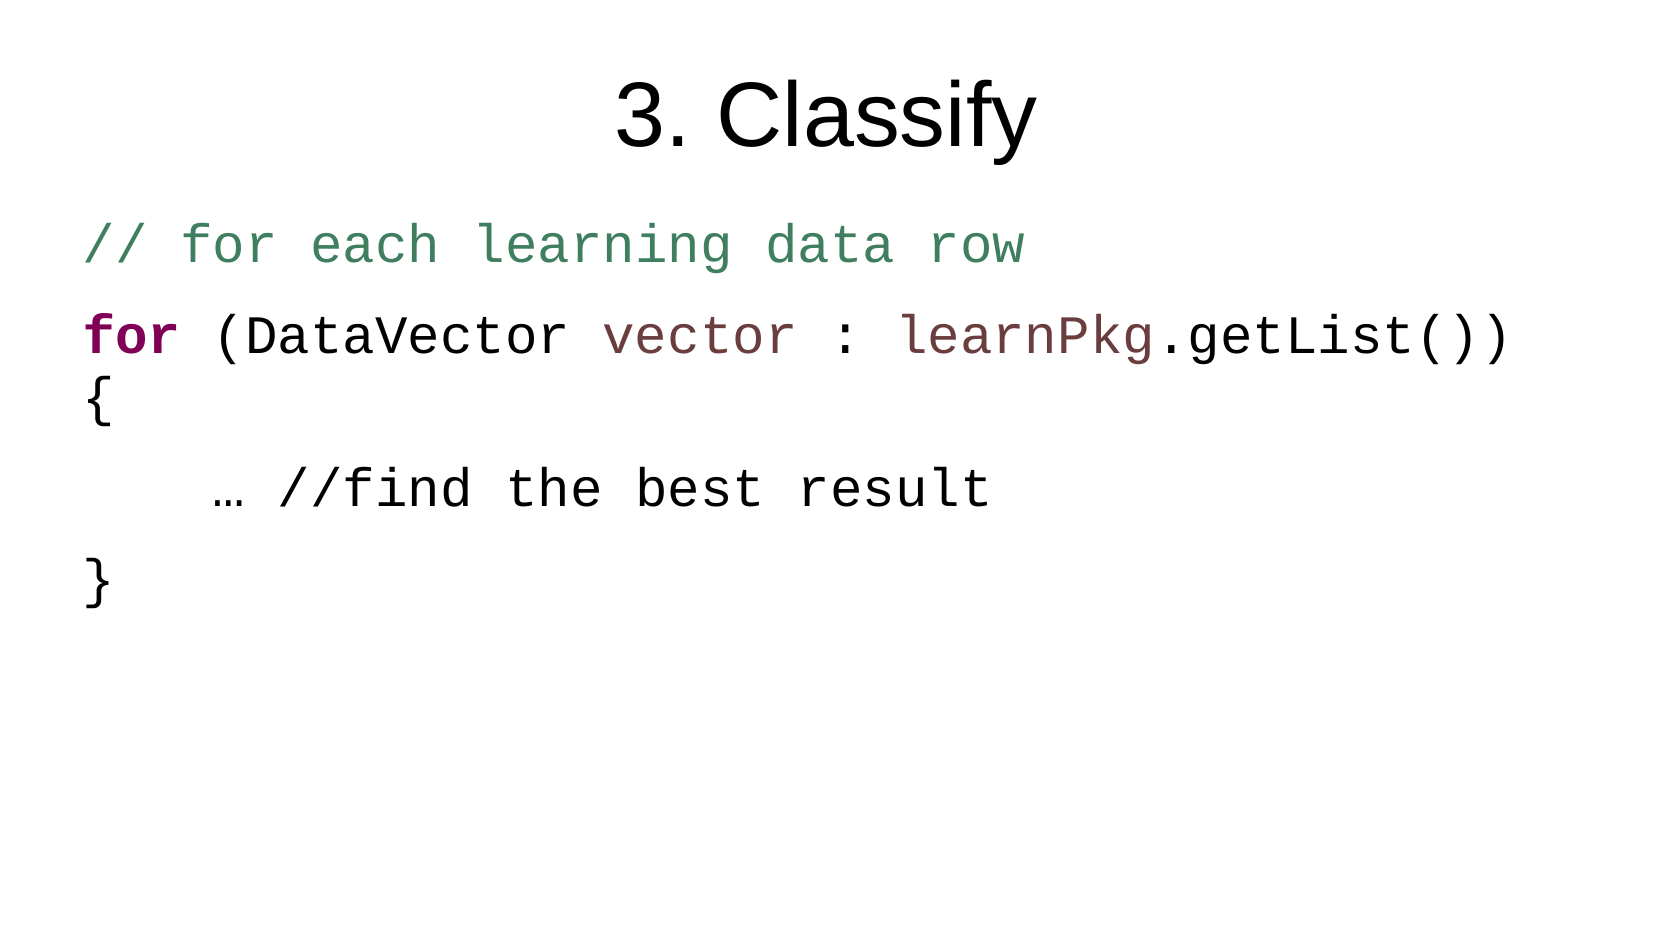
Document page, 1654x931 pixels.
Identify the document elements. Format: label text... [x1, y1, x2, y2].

list // for each learning data row for (DataVector vector : learnPkg.getList()) { … //find the best result } [82, 217, 1571, 758]
title 3. Classify [82, 37, 1571, 193]
